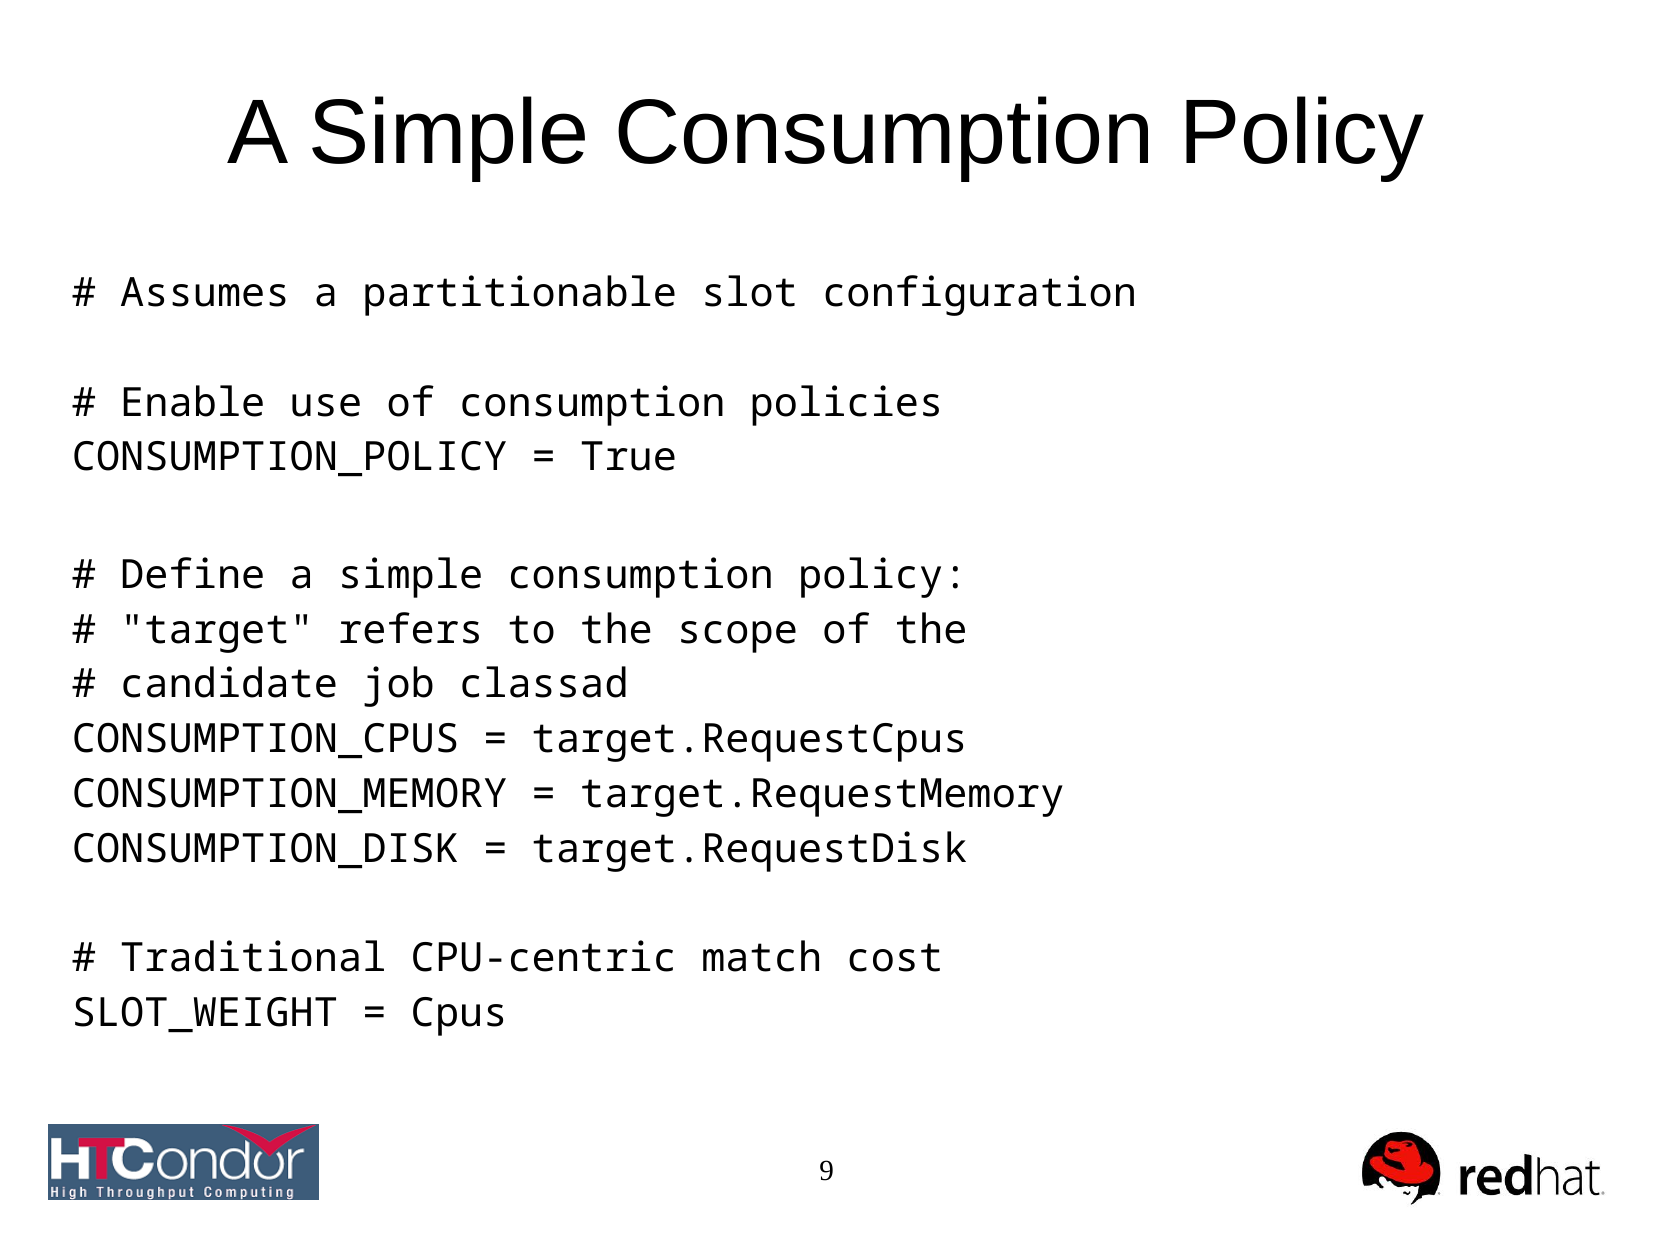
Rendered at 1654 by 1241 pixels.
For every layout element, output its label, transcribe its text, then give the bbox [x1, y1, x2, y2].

list # Assumes a partitionable slot configuration # Enable use of consumption policies CONSUMPTION_POLICY = True # Define a simple consumption policy: # "target" refers to the scope of the # candidate job classad CONSUMPTION_CPUS = target.RequestCpus CONSUMPTION_MEMORY = target.RequestMemory CONSUMPTION_DISK = target.RequestDisk # Traditional CPU-centric match cost SLOT_WEIGHT = Cpus [71, 263, 1561, 1043]
title A Simple Consumption Policy [82, 48, 1571, 216]
picture [1352, 1128, 1629, 1215]
picture [48, 1124, 319, 1200]
